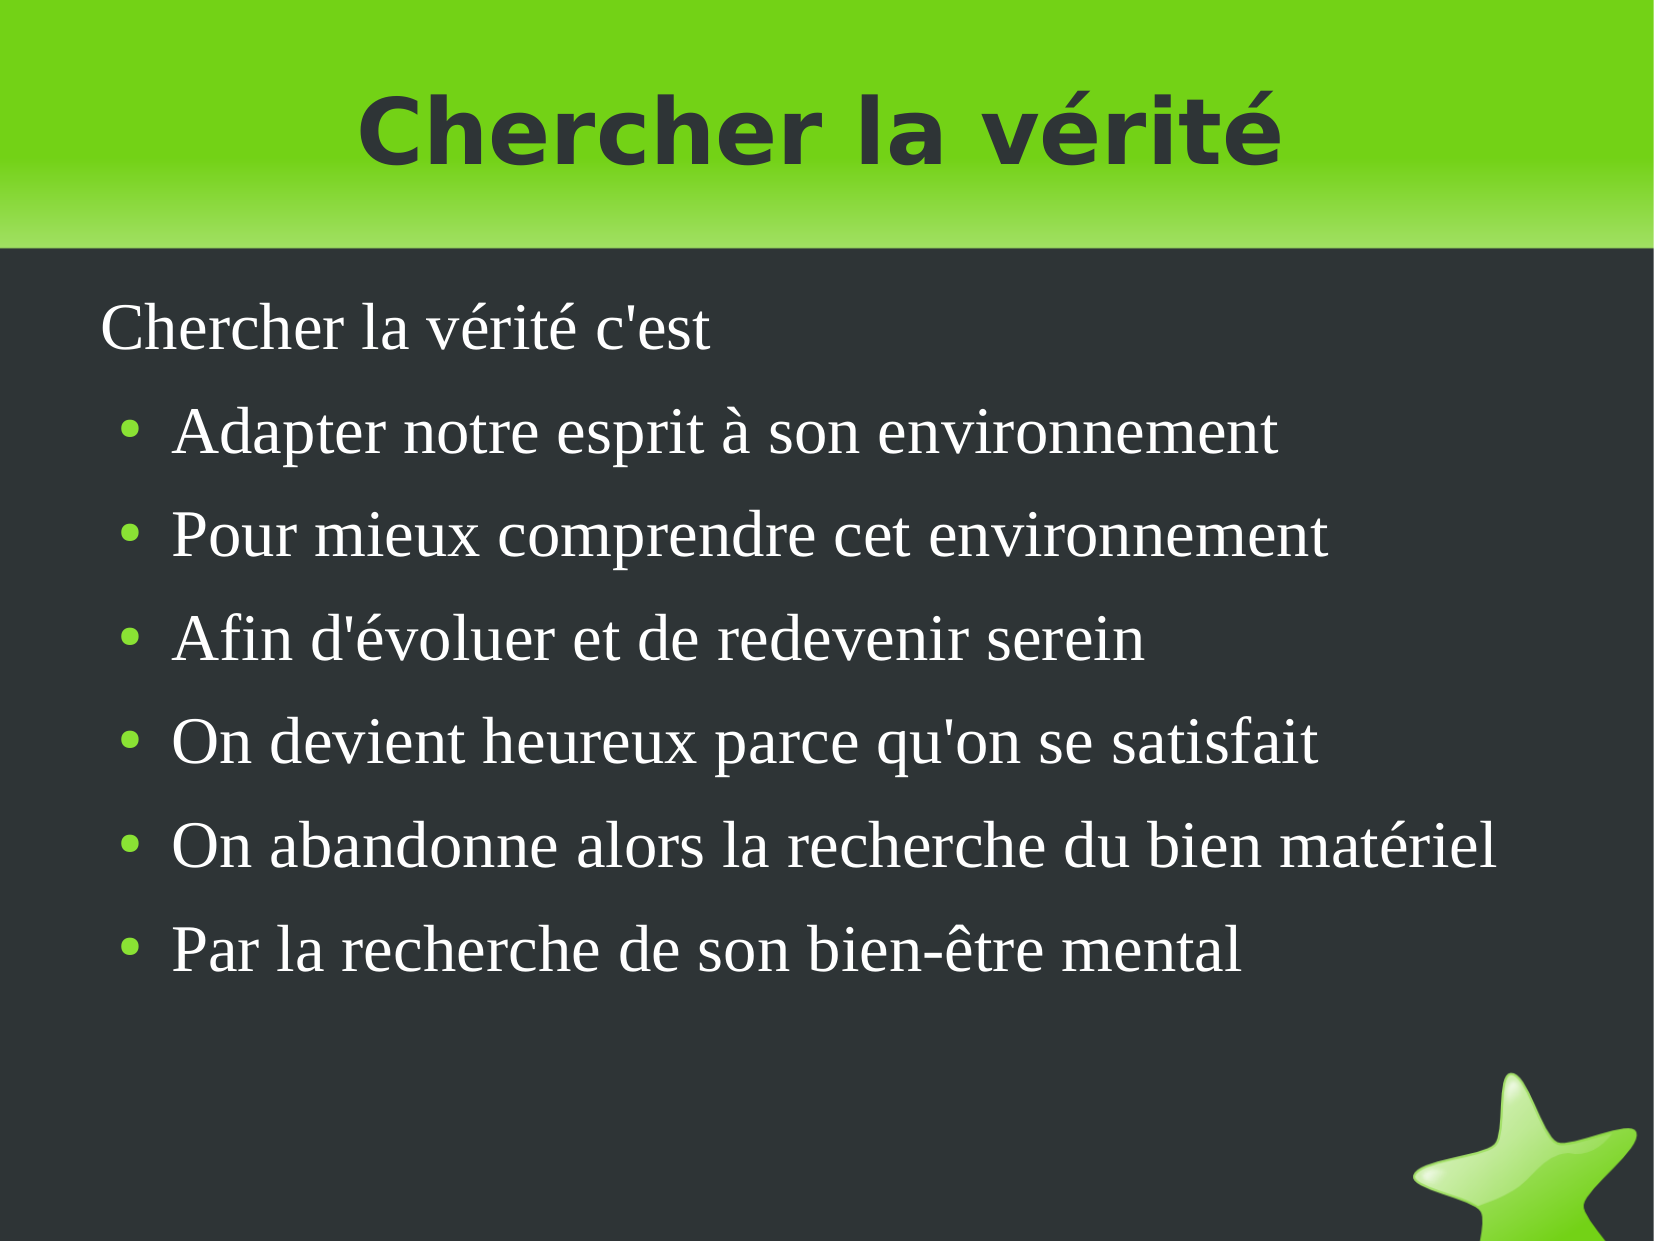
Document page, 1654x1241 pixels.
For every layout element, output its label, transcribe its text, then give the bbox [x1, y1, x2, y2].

list Chercher la vérité c'est Adapter notre esprit à son environnement Pour mieux comprendre cet environnement Afin d'évoluer et de redevenir serein On devient heureux parce qu'on se satisfait On abandonne alors la recherche du bien matériel Par la recherche de son bien-être mental [82, 290, 1571, 1094]
title Chercher la vérité [76, 36, 1565, 229]
picture [0, 0, 1654, 1241]
